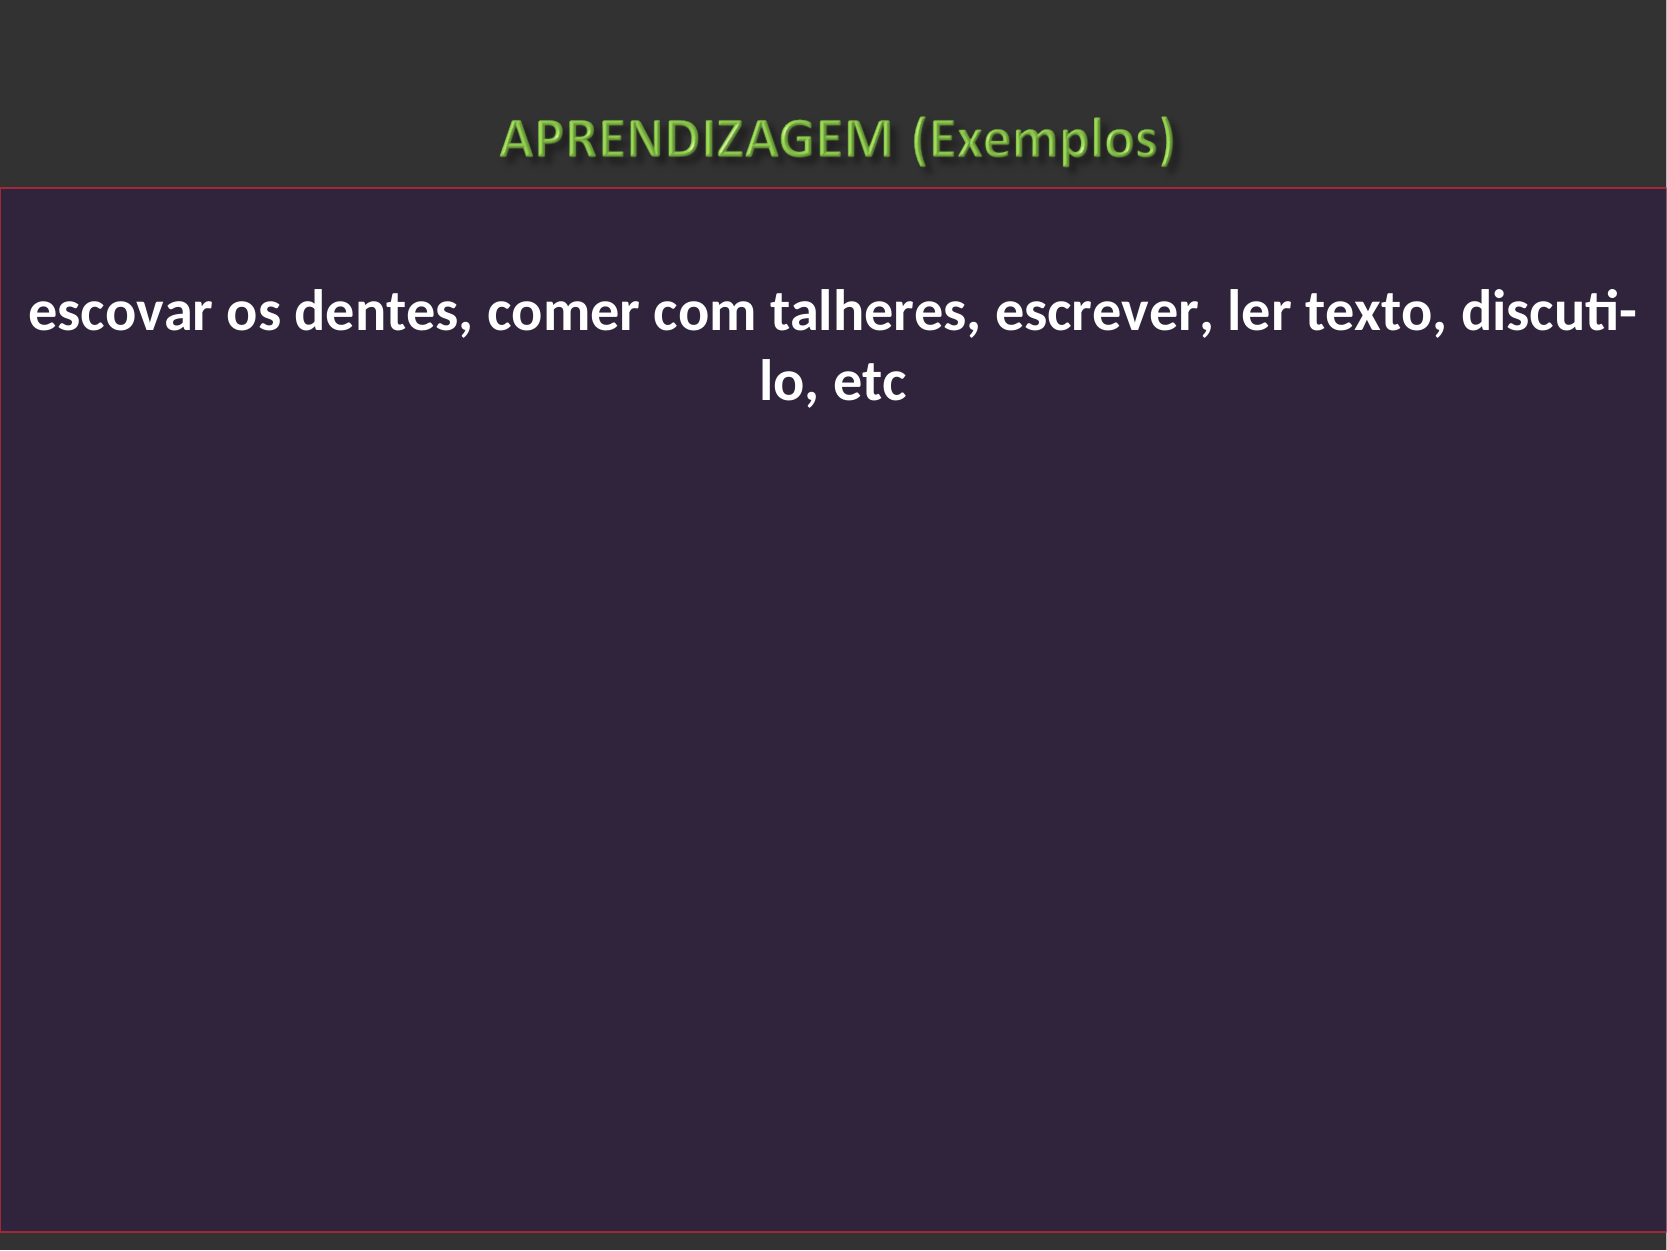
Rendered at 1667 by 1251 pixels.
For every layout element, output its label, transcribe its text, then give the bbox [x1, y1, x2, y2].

text_box [0, 0, 1667, 187]
list escovar os dentes, comer com talheres, escrever, ler texto, discuti-lo, etc [0, 187, 1667, 1233]
